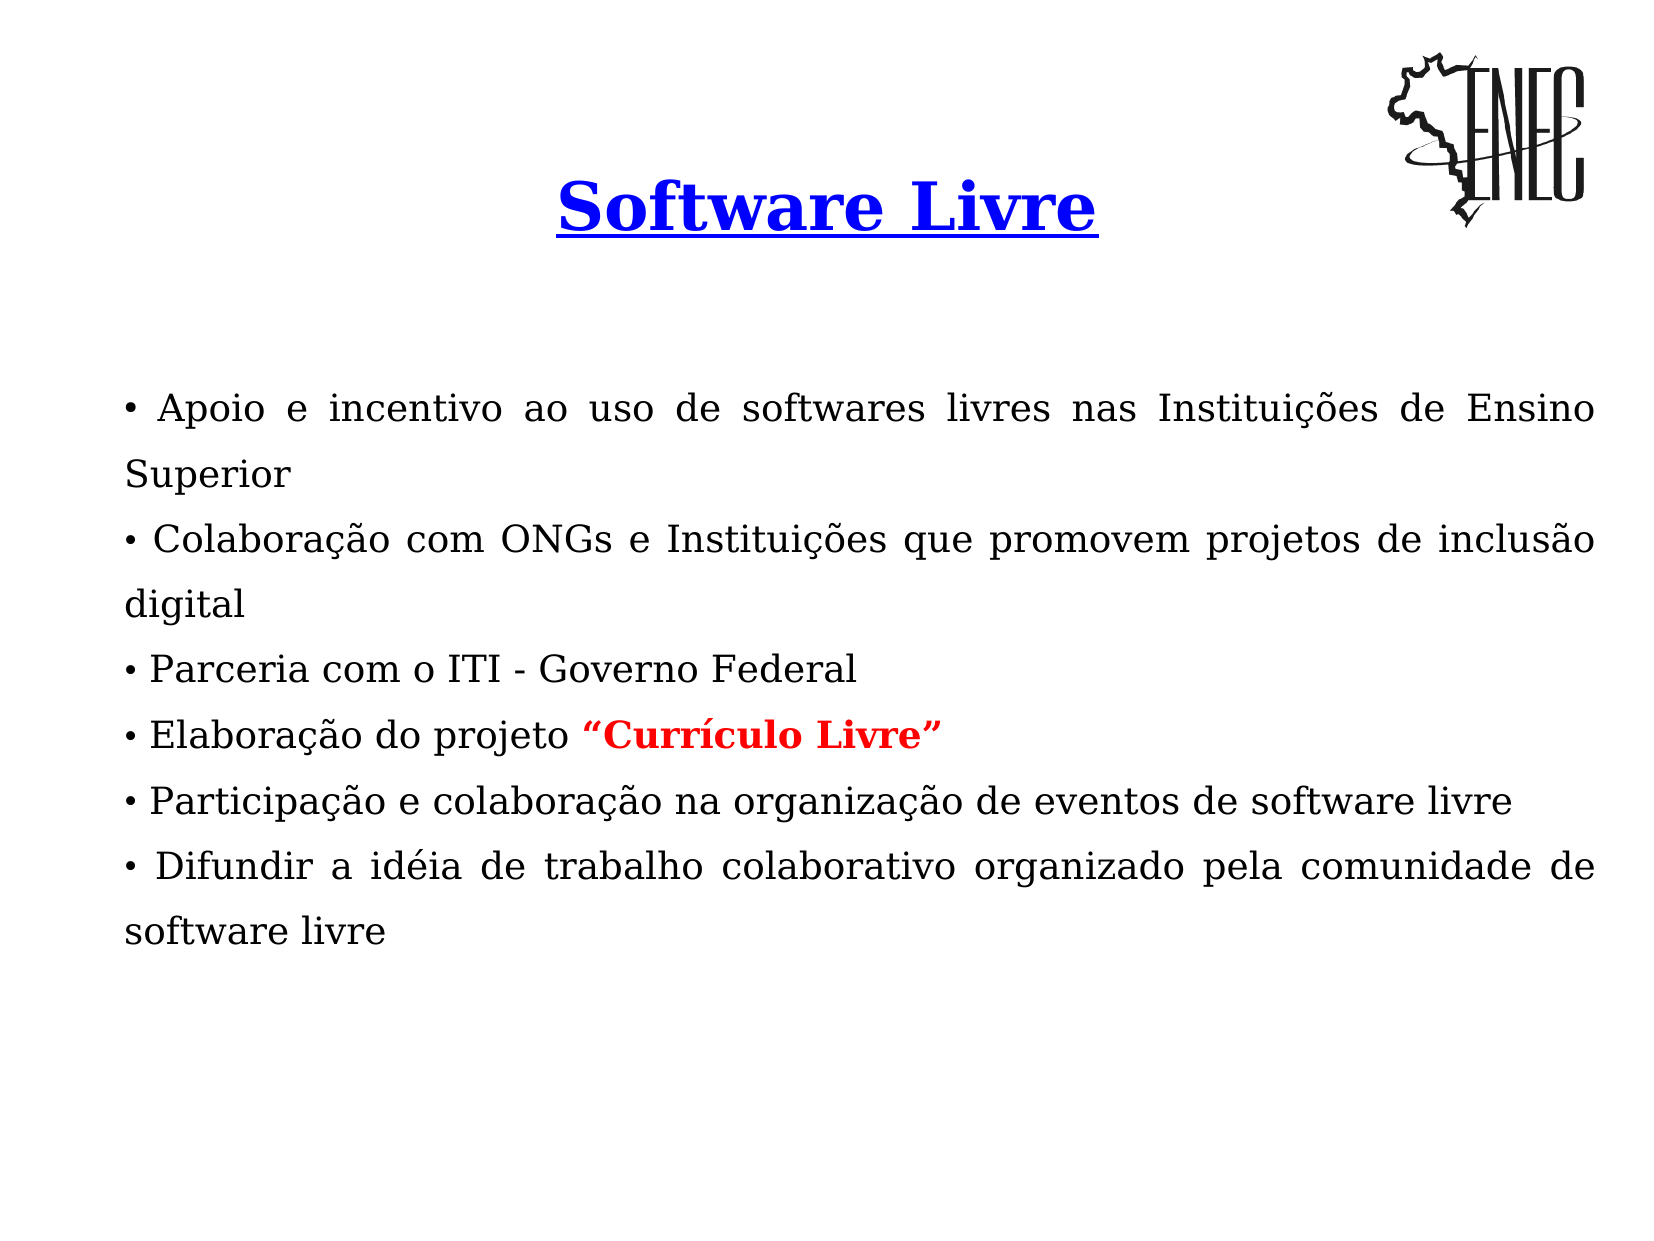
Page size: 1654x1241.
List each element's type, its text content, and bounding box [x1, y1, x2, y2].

picture [1382, 47, 1590, 249]
list Apoio e incentivo ao uso de softwares livres nas Instituições de Ensino Superior Colaboração com ONGs e Instituições que promovem projetos de inclusão digital Parceria com o ITI - Governo Federal Elaboração do projeto “Currículo Livre” Participação e colaboração na organização de eventos de software livre Difundir a idéia de trabalho colaborativo organizado pela comunidade de software livre [124, 365, 1597, 1147]
title Software Livre [121, 102, 1534, 310]
